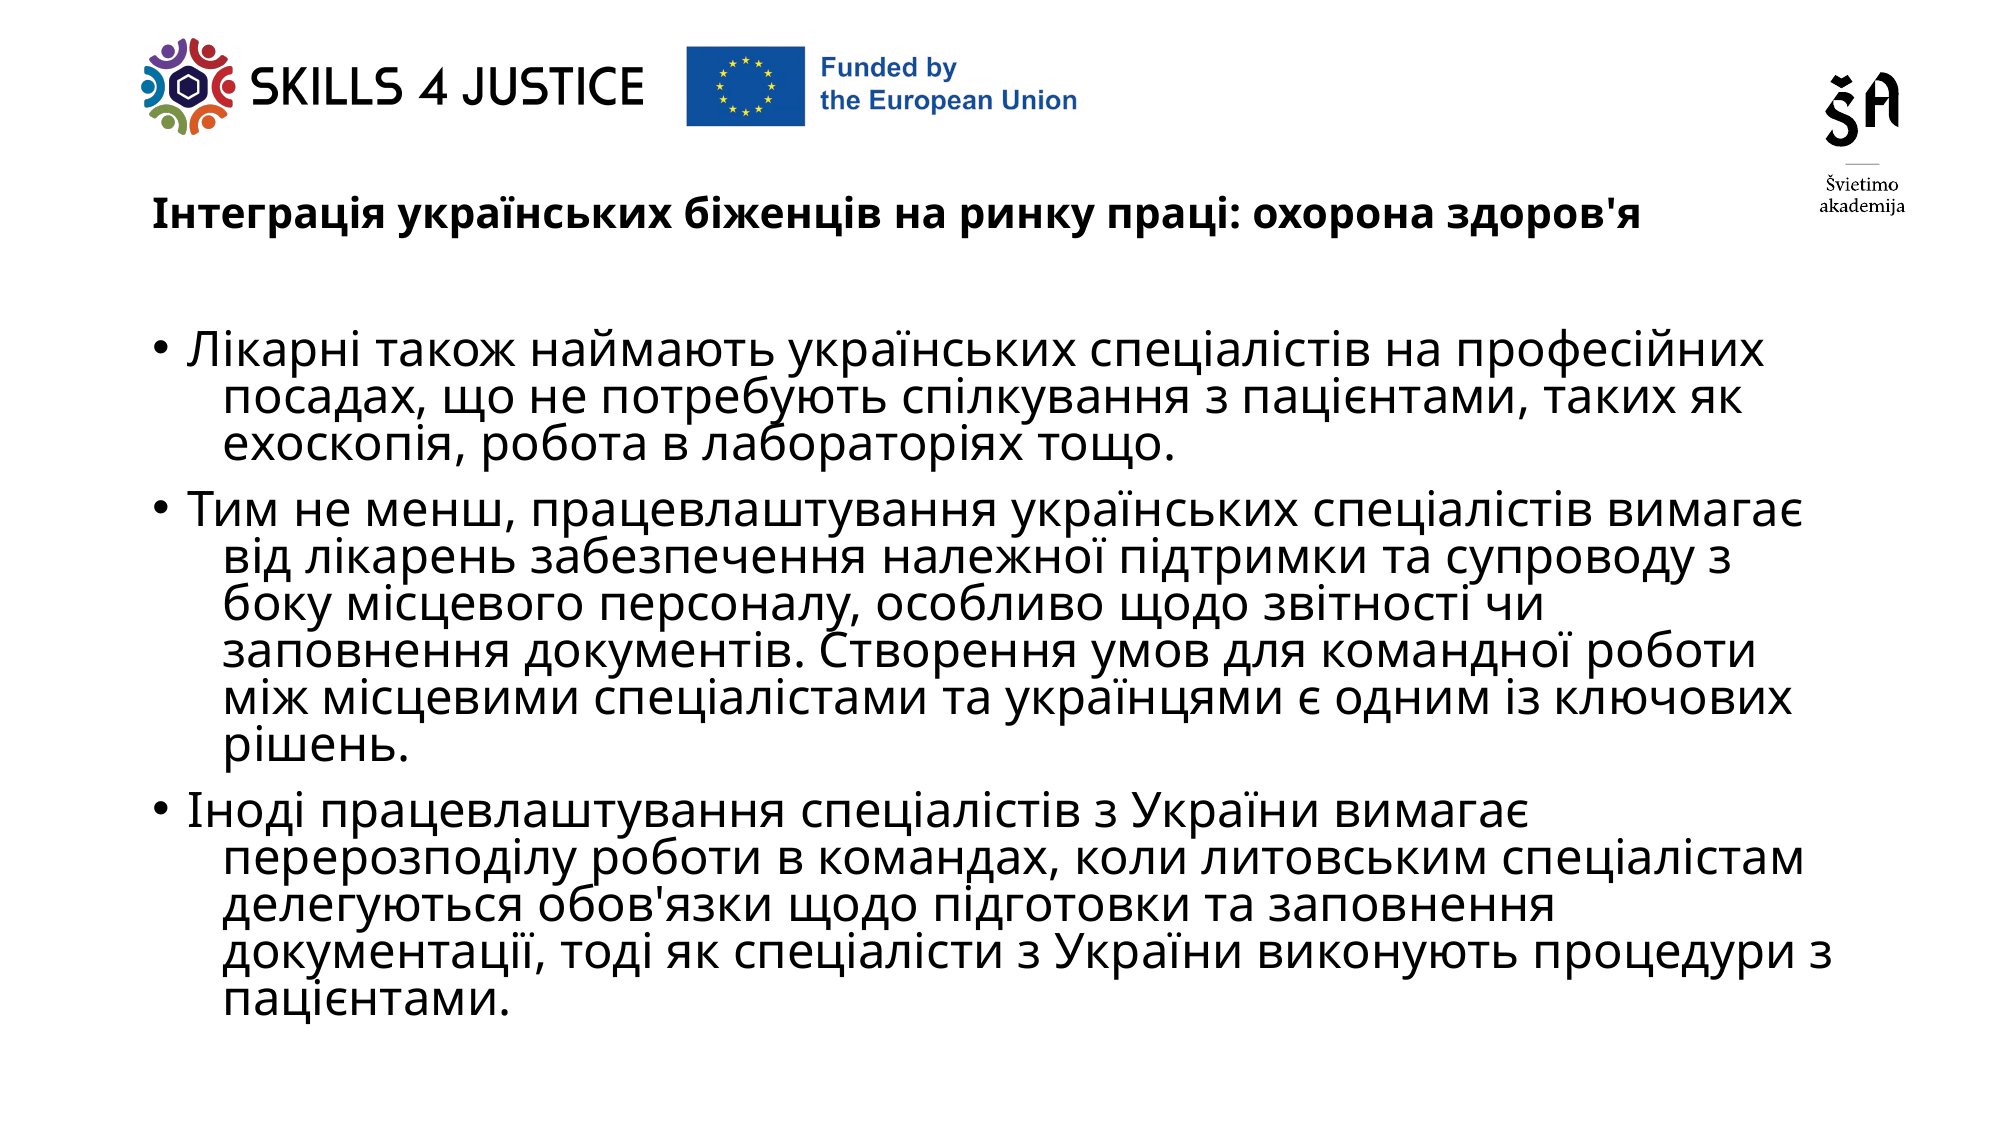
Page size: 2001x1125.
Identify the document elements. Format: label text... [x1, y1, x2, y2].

list Лікарні також наймають українських спеціалістів на професійних посадах, що не потребують спілкування з пацієнтами, таких як ехоскопія, робота в лабораторіях тощо. Тим не менш, працевлаштування українських спеціалістів вимагає від лікарень забезпечення належної підтримки та супроводу з боку місцевого персоналу, особливо щодо звітності чи заповнення документів. Створення умов для командної роботи між місцевими спеціалістами та українцями є одним із ключових рішень. Іноді працевлаштування спеціалістів з України вимагає перерозподілу роботи в командах, коли литовським спеціалістам делегуються обов'язки щодо підготовки та заповнення документації, тоді як спеціалісти з України виконують процедури з пацієнтами. [137, 267, 1945, 979]
title Інтеграція українських біженців на ринку праці: охорона здоров'я [137, 146, 1679, 254]
